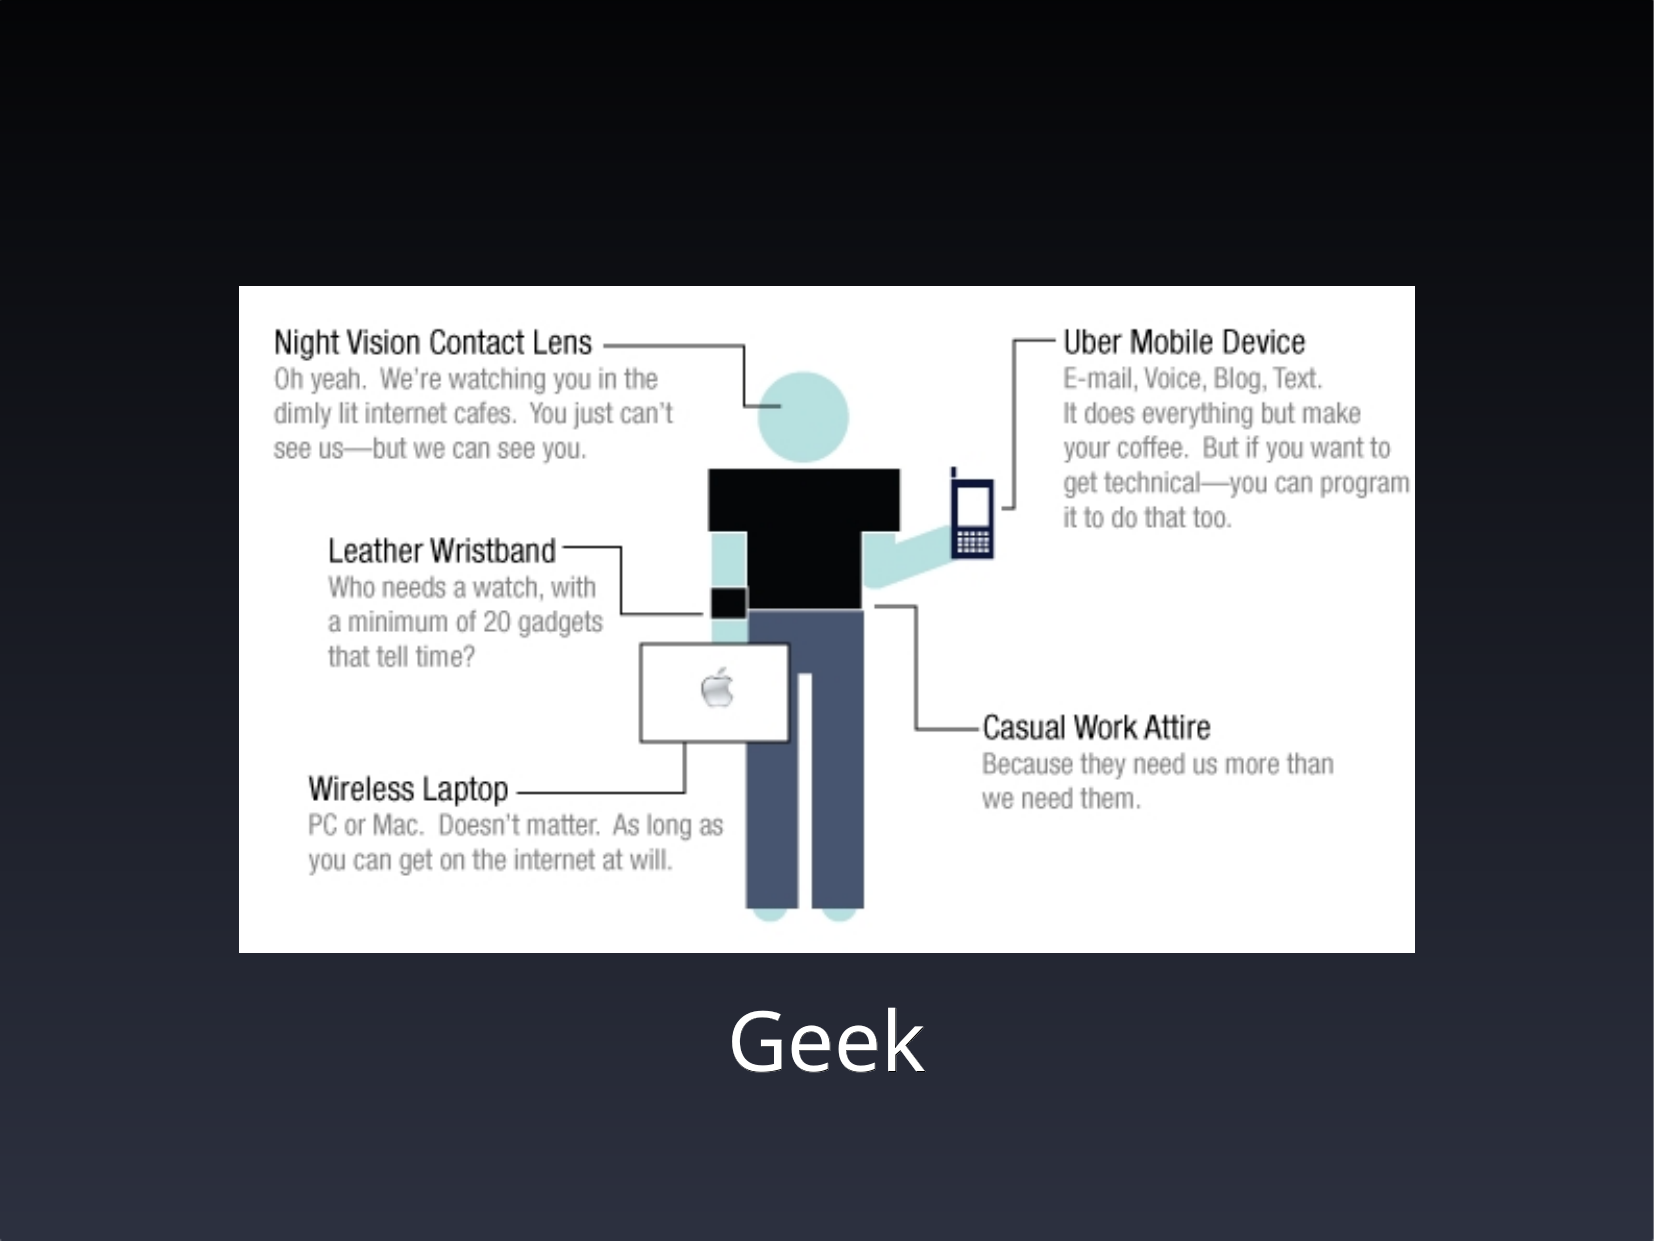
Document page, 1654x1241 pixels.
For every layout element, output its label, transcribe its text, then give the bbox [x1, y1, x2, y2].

picture [0, 0, 1654, 1241]
text_box Geek [206, 975, 1447, 1099]
